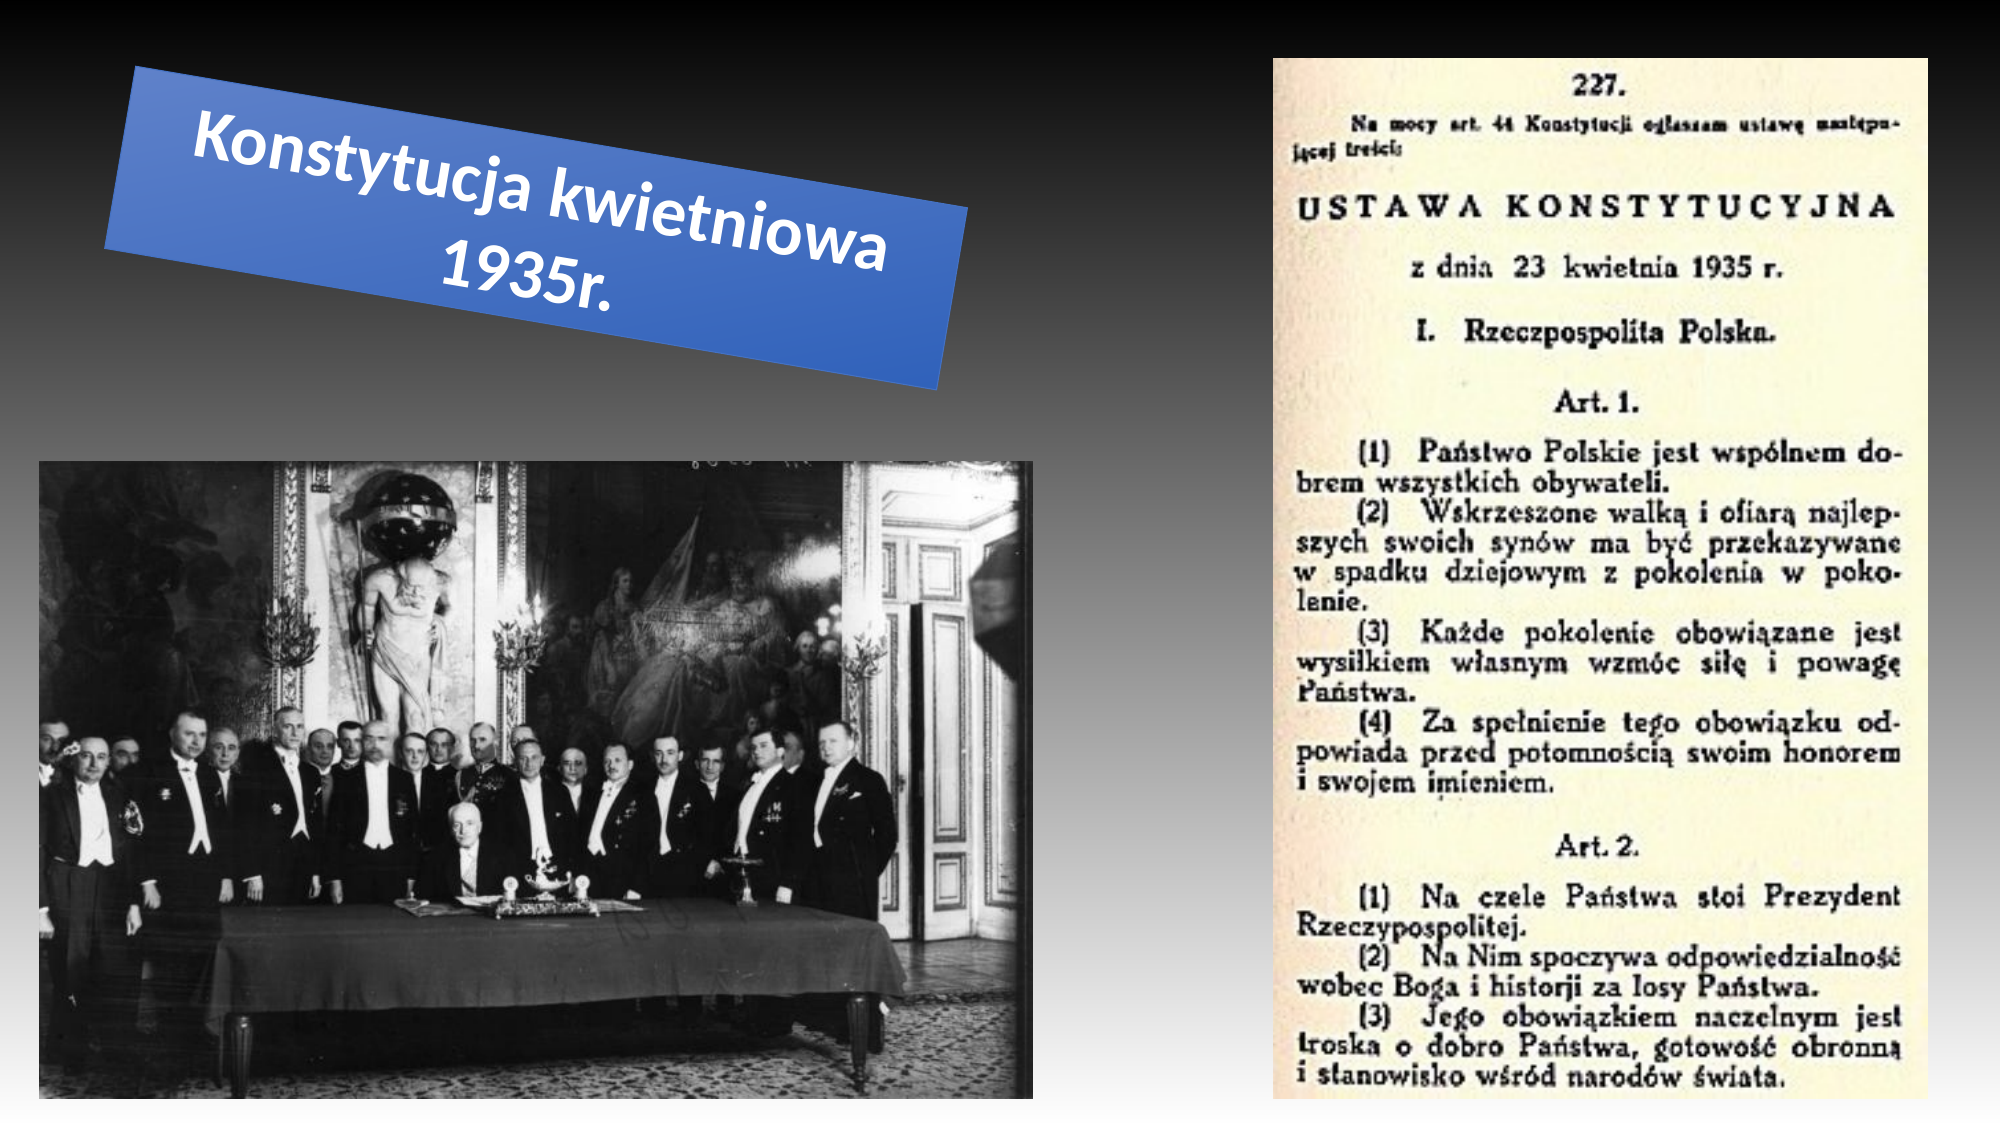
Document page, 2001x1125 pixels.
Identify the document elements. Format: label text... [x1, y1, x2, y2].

picture [39, 461, 1033, 1099]
text_box Konstytucja kwietniowa 1935r. [104, 66, 968, 390]
picture [1273, 58, 1928, 1099]
